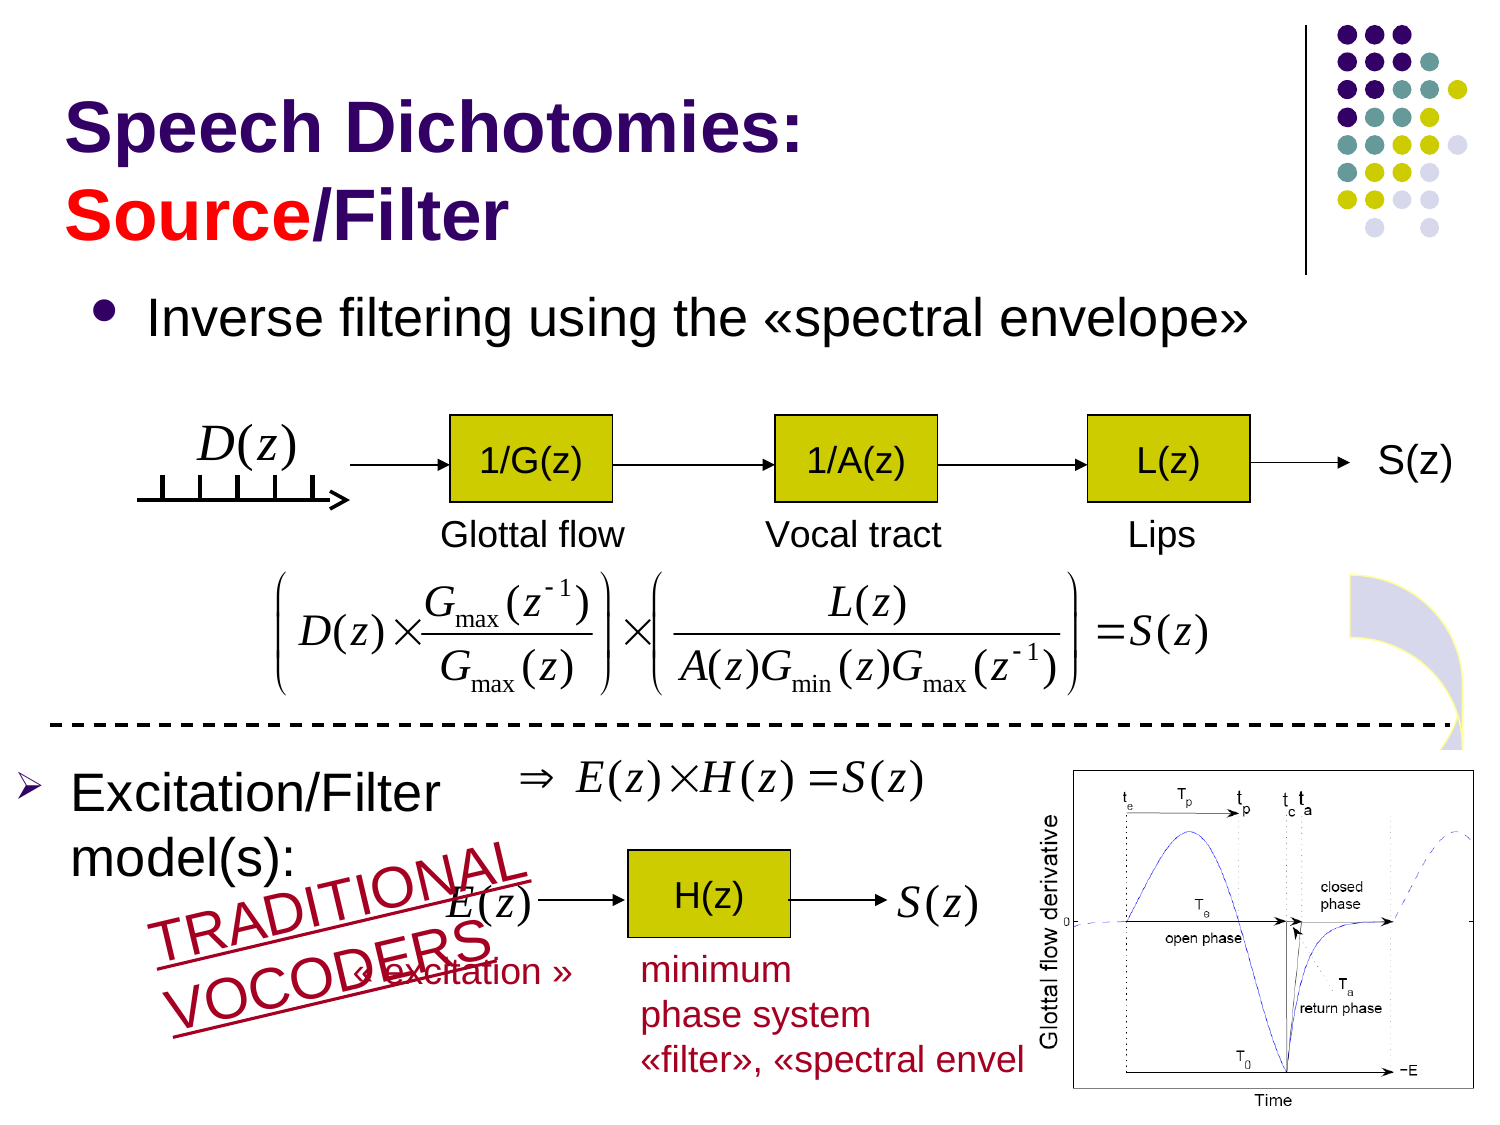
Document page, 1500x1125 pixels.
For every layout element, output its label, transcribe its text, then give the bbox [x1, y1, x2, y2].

text_box [268, 562, 1219, 706]
text_box Excitation/Filter model(s): [0, 750, 488, 888]
text_box Glottal flow [425, 502, 641, 562]
text_box « excitation » [396, 955, 589, 1001]
text_box 1/G(z) [450, 414, 613, 502]
text_box Lips [1112, 502, 1212, 562]
text_box 1/A(z) [774, 414, 938, 502]
text_box Speech Dichotomies: Source/Filter [49, 50, 1288, 263]
text_box H(z) [628, 850, 791, 938]
text_box Vocal tract [750, 502, 957, 562]
list Inverse filtering using the «spectral envelope» [75, 275, 1500, 413]
text_box L(z) [1087, 414, 1251, 503]
chart [889, 875, 987, 937]
text_box S(z) [1362, 425, 1476, 491]
text_box TRADITIONAL VOCODERS [126, 800, 598, 1056]
text_box [187, 412, 306, 488]
picture [1025, 750, 1500, 1125]
chart [512, 750, 935, 813]
text_box [1349, 574, 1463, 750]
text_box minimum phase system «filter», «spectral envelope» [625, 937, 1025, 1088]
